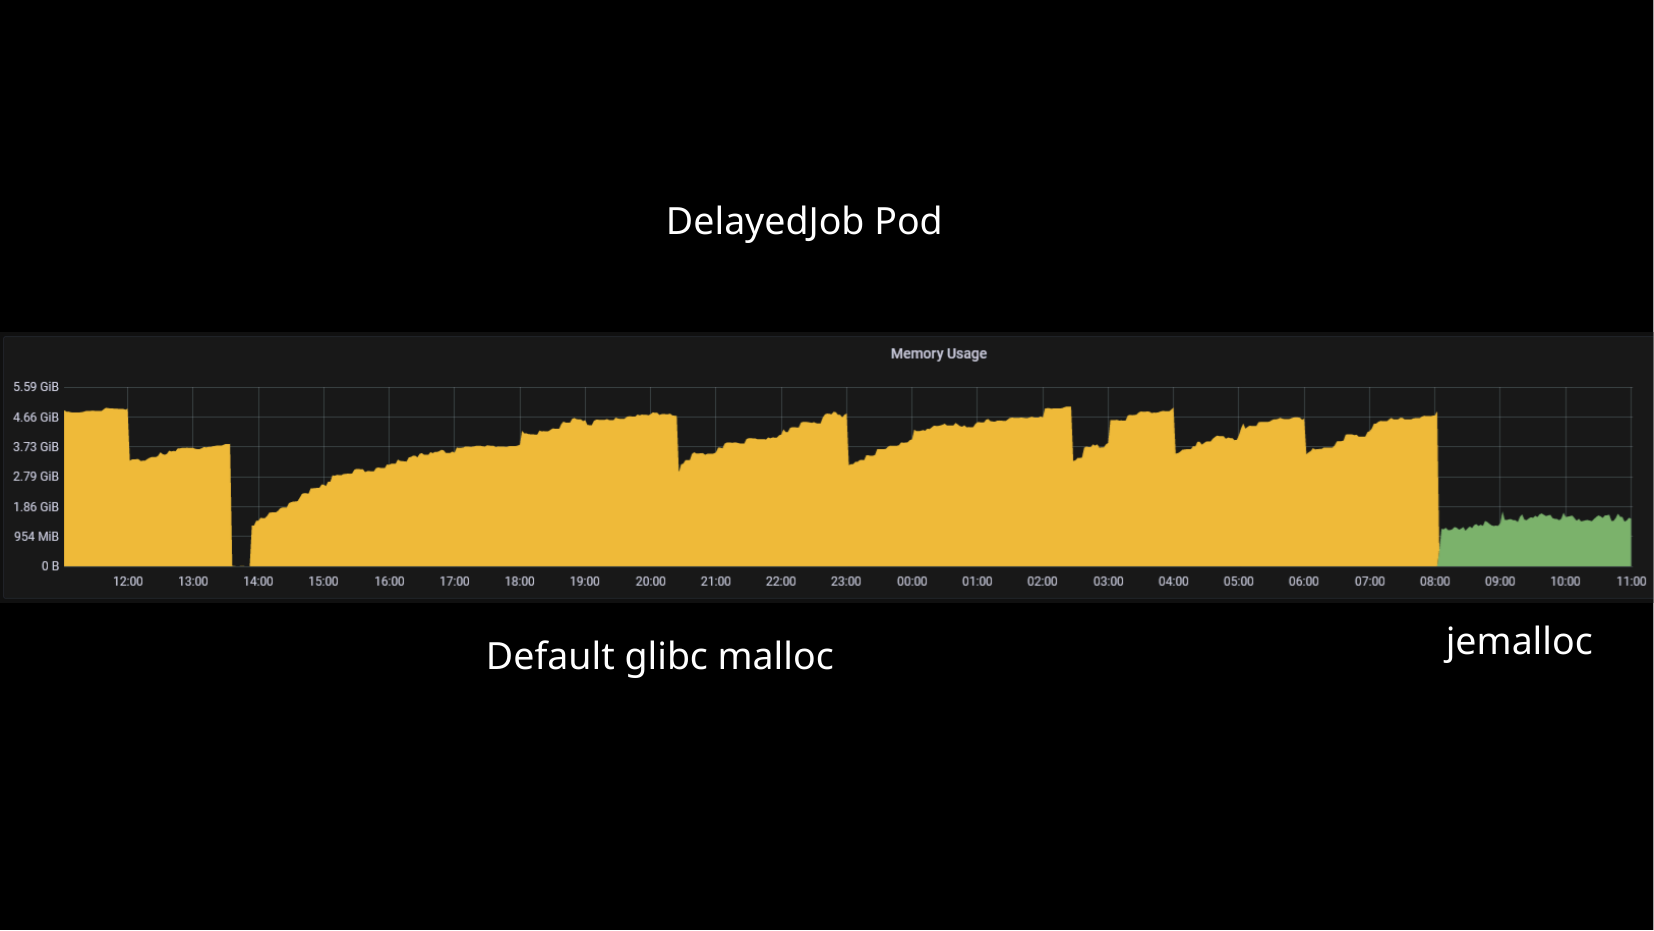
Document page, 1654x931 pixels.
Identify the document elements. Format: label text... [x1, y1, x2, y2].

text_box jemalloc [1440, 615, 1621, 660]
text_box DelayedJob Pod [660, 195, 1201, 240]
picture [0, 332, 1654, 604]
text_box Default glibc malloc [480, 630, 871, 675]
